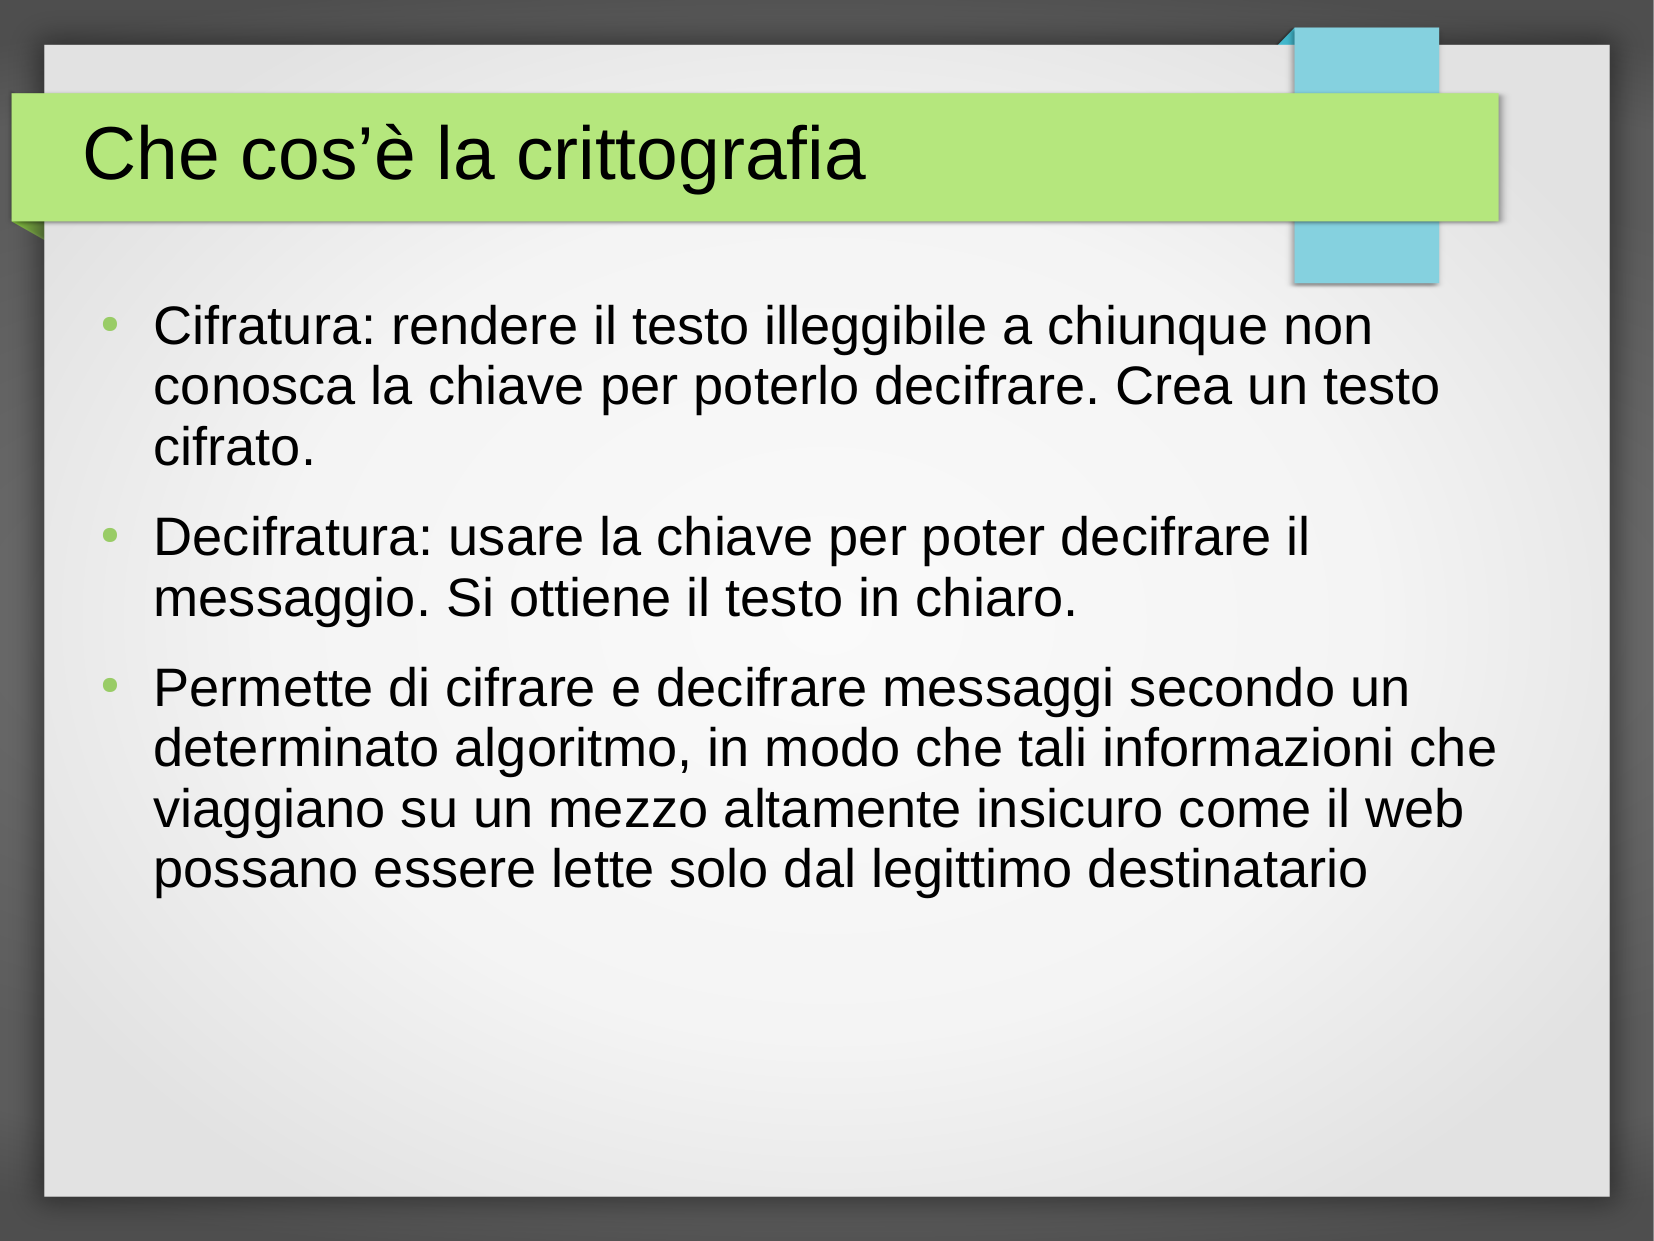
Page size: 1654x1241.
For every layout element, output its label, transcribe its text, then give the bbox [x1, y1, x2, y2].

list Cifratura: rendere il testo illeggibile a chiunque non conosca la chiave per poterlo decifrare. Crea un testo cifrato. Decifratura: usare la chiave per poter decifrare il messaggio. Si ottiene il testo in chiaro. Permette di cifrare e decifrare messaggi secondo un determinato algoritmo, in modo che tali informazioni che viaggiano su un mezzo altamente insicuro come il web possano essere lette solo dal legittimo destinatario [82, 295, 1571, 1015]
title Che cos’è la crittografia [82, 94, 1264, 213]
picture [0, 0, 1654, 1241]
